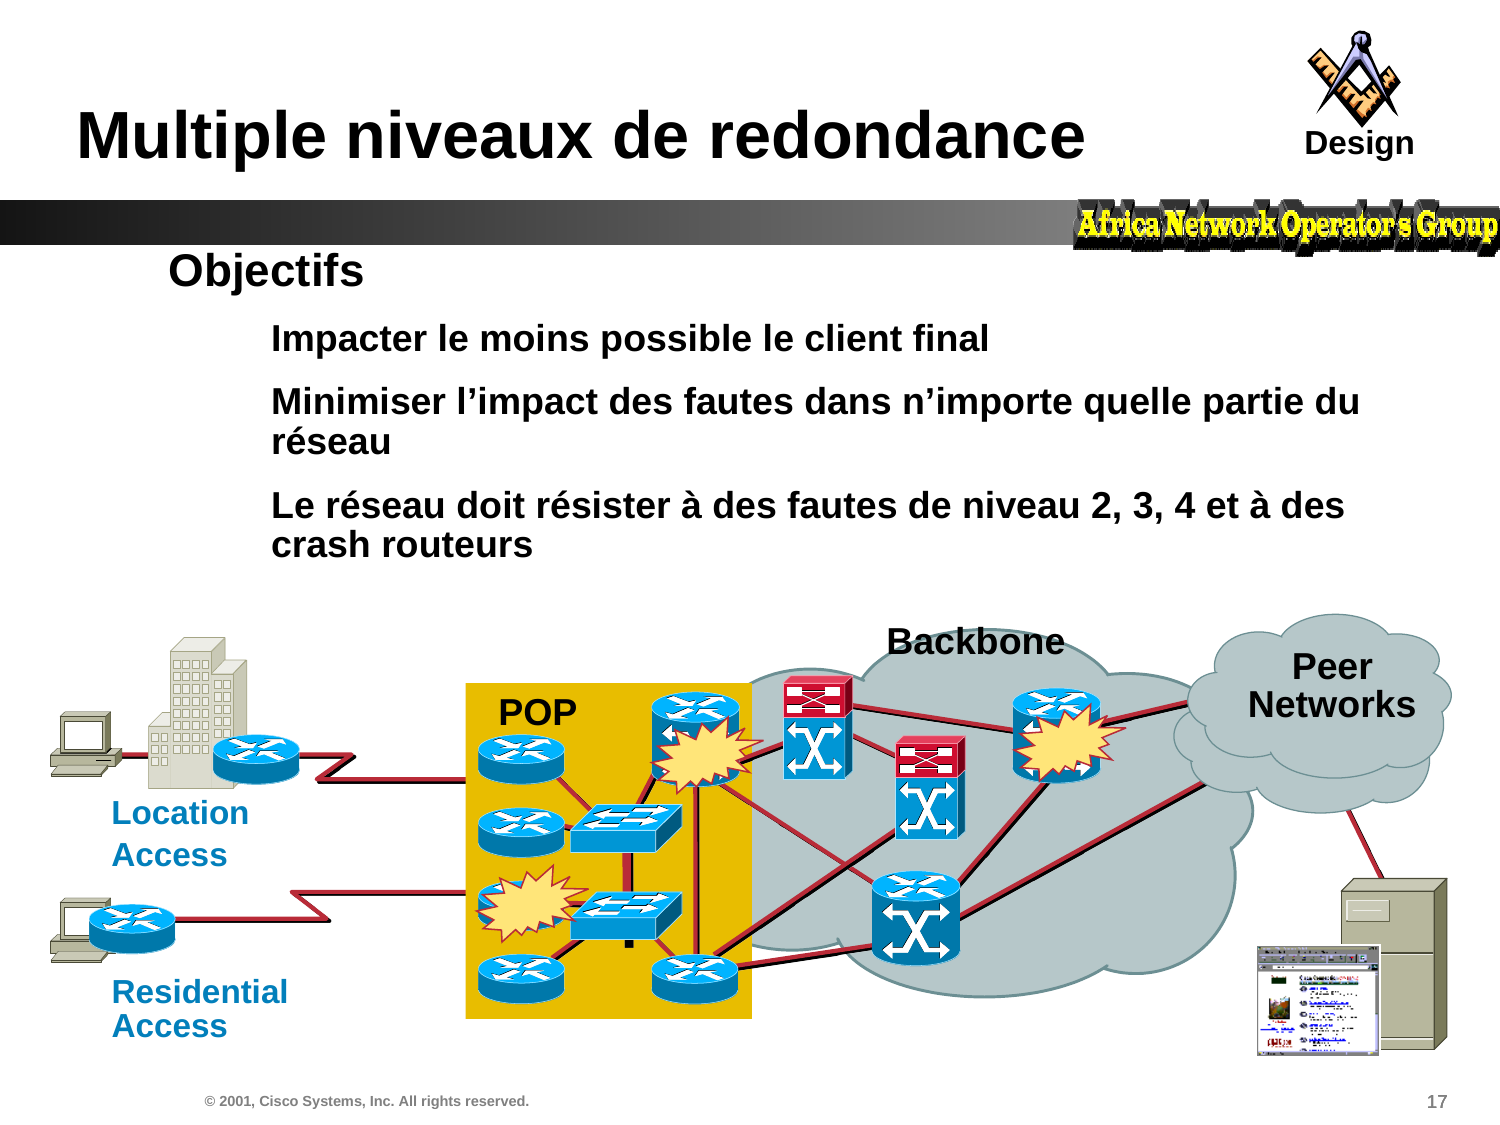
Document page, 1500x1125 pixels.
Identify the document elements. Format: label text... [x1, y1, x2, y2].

picture [623, 905, 655, 912]
picture [478, 807, 565, 820]
text_box POP [483, 684, 593, 741]
picture [494, 971, 517, 980]
picture [259, 752, 282, 761]
picture [752, 808, 840, 925]
picture [570, 804, 596, 830]
picture [524, 825, 550, 834]
picture [668, 709, 692, 719]
picture [524, 752, 547, 761]
text_box [700, 788, 752, 954]
picture [535, 954, 565, 966]
picture [570, 804, 683, 854]
text_box [1013, 704, 1127, 782]
picture [496, 959, 519, 967]
picture [586, 909, 618, 915]
text_box Residential Access [96, 969, 314, 1052]
picture [478, 846, 516, 858]
title Multiple niveaux de redondance [62, 41, 1314, 180]
text_box [465, 683, 764, 1019]
picture [497, 740, 520, 748]
picture [527, 845, 565, 858]
picture [664, 727, 676, 739]
text_box [726, 936, 752, 963]
picture [699, 960, 722, 968]
picture [262, 734, 300, 747]
picture [1070, 180, 1500, 275]
picture [651, 774, 676, 788]
picture [478, 880, 501, 893]
picture [478, 954, 508, 966]
picture [595, 810, 628, 817]
picture [495, 751, 518, 760]
picture [134, 921, 160, 930]
text_box Peer Networks [1233, 642, 1432, 733]
picture [528, 734, 565, 747]
picture [669, 959, 693, 967]
picture [586, 821, 618, 830]
picture [890, 876, 915, 884]
picture [700, 697, 724, 706]
picture [524, 971, 549, 980]
picture [634, 807, 666, 814]
picture [478, 919, 501, 932]
picture [570, 891, 683, 941]
picture [1257, 946, 1379, 1056]
picture [651, 954, 685, 967]
picture [1307, 29, 1402, 118]
picture [50, 897, 176, 963]
picture [478, 772, 565, 785]
picture [651, 691, 740, 705]
picture [888, 888, 912, 898]
picture [526, 959, 548, 967]
picture [525, 813, 549, 821]
picture [148, 637, 300, 790]
picture [478, 734, 515, 746]
picture [667, 971, 690, 980]
picture [697, 971, 723, 980]
picture [137, 909, 160, 917]
picture [685, 774, 740, 788]
text_box Backbone [871, 613, 1081, 670]
picture [698, 710, 724, 720]
picture [145, 904, 176, 921]
picture [651, 991, 739, 1005]
text_box Location Access [96, 790, 265, 881]
picture [884, 905, 948, 957]
picture [494, 824, 518, 834]
picture [705, 954, 739, 971]
picture [478, 992, 565, 1005]
text_box Design [1292, 118, 1428, 168]
picture [231, 740, 254, 748]
text_box Objectifs Impacter le moins possible le client final Minimiser l’impact des fautes dans n’importe quelle partie du réseau Le réseau doit résister à des fautes de niveau 2, 3, 4 et à des crash routeurs [123, 240, 1407, 573]
picture [1340, 877, 1448, 1051]
picture [919, 889, 945, 898]
picture [229, 751, 252, 760]
picture [260, 740, 284, 748]
picture [50, 711, 123, 777]
picture [105, 920, 128, 930]
picture [623, 818, 655, 825]
picture [525, 740, 549, 748]
picture [921, 876, 944, 884]
picture [106, 909, 130, 917]
picture [497, 813, 520, 821]
picture [538, 919, 565, 932]
picture [669, 697, 694, 705]
picture [597, 898, 628, 905]
picture [552, 880, 561, 885]
picture [644, 612, 1453, 1000]
